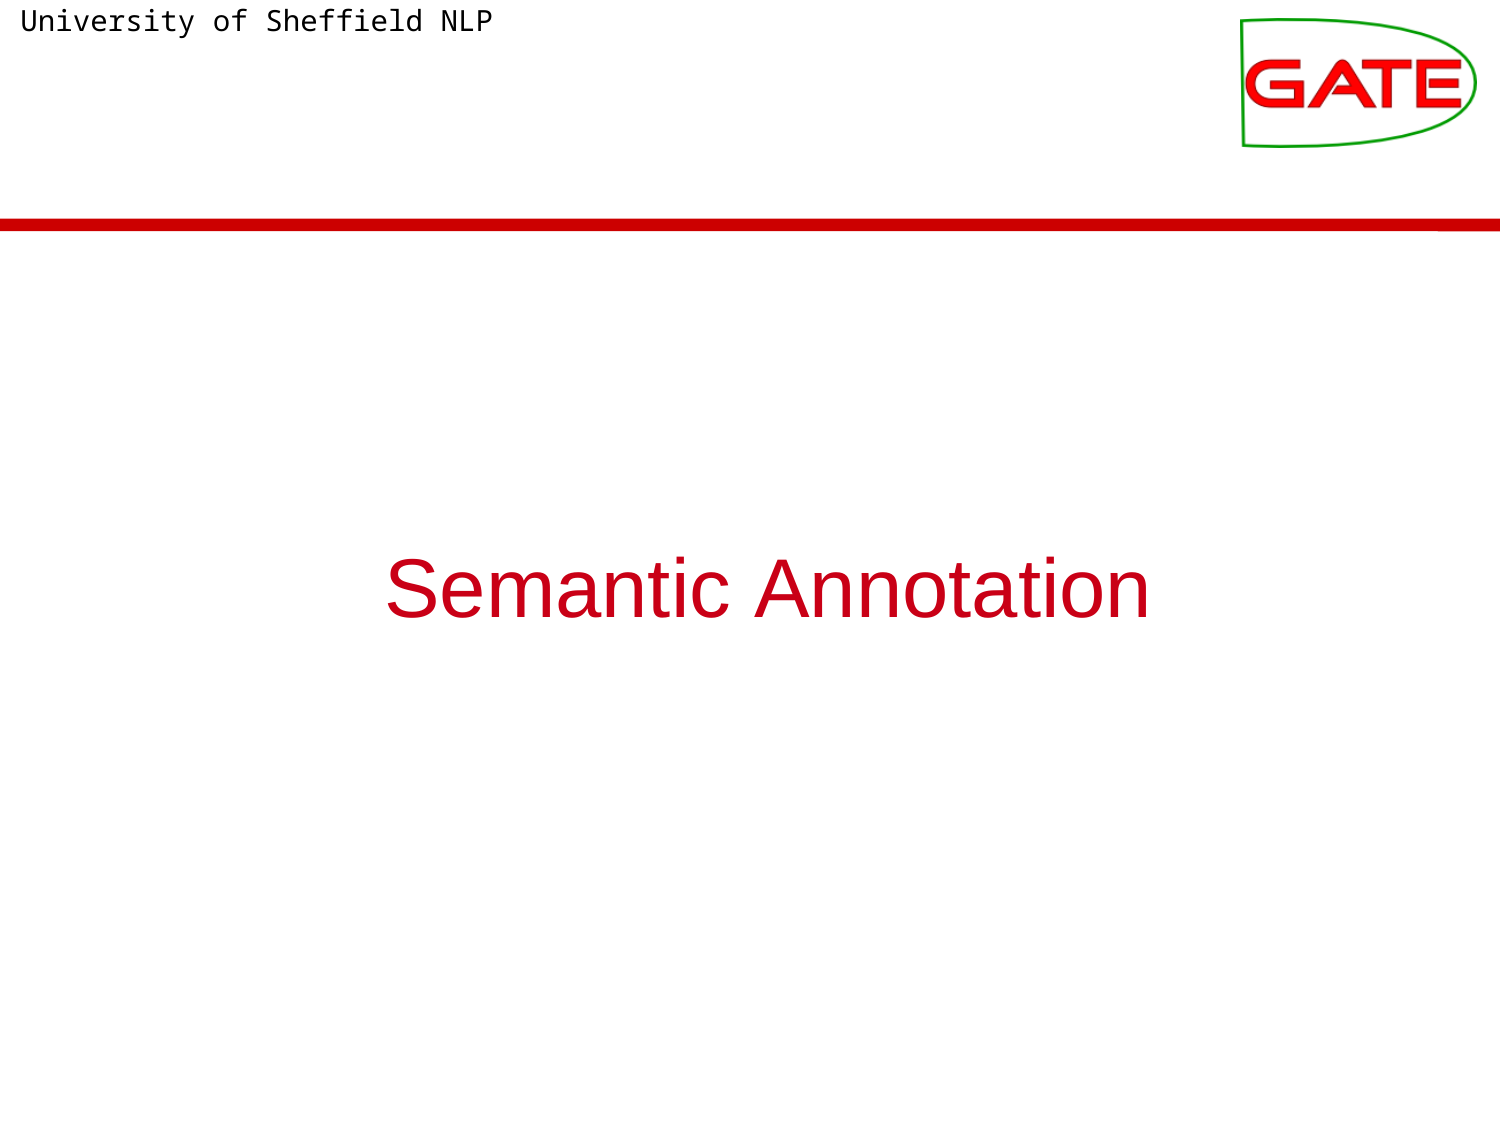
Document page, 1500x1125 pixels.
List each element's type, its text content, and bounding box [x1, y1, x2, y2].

subtitle Semantic Annotation [149, 147, 1388, 1013]
picture [1240, 18, 1477, 148]
